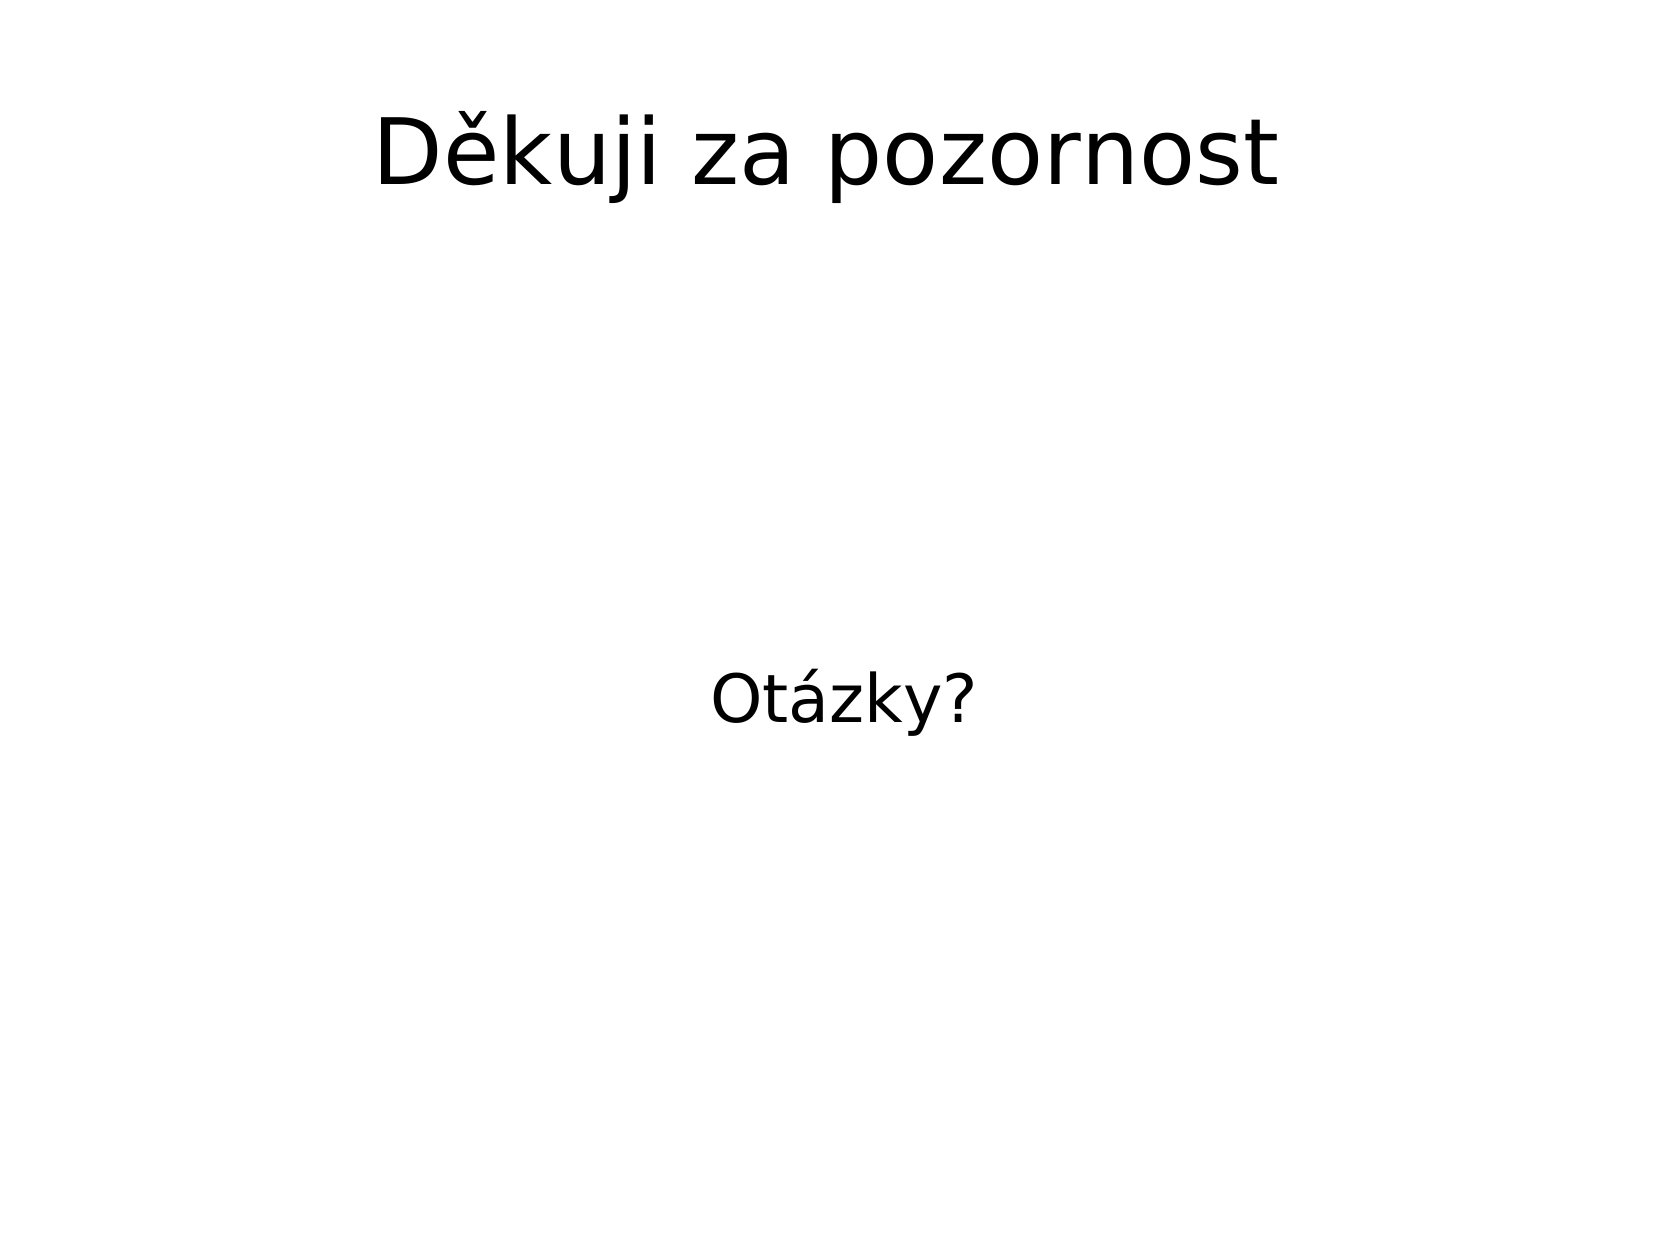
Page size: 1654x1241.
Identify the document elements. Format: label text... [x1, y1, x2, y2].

subtitle Otázky? [82, 297, 1571, 1102]
title Děkuji za pozornost [82, 49, 1571, 257]
